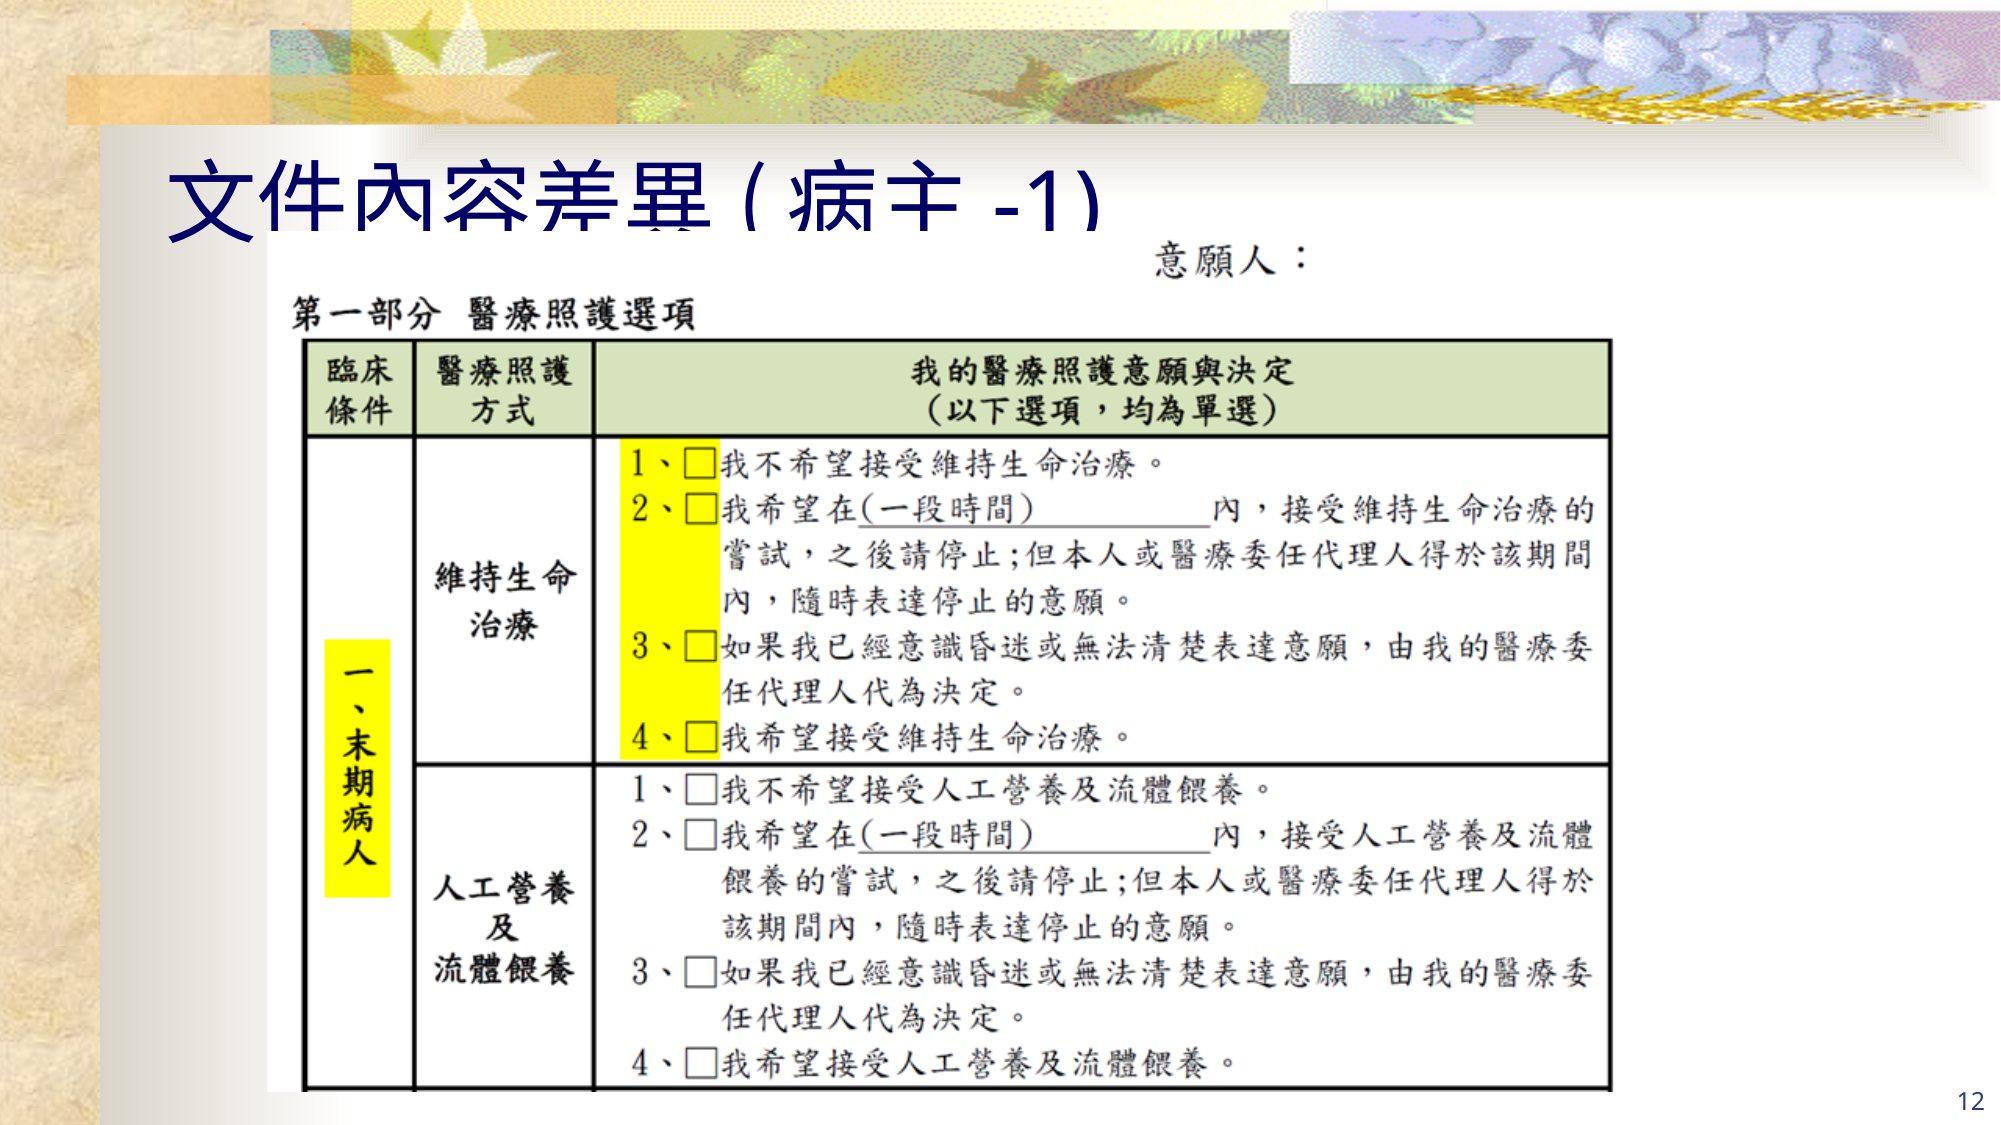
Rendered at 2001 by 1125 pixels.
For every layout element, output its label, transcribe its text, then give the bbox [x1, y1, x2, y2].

picture [267, 231, 1632, 1092]
picture [0, 0, 2001, 1125]
text_box <編號> [1799, 1052, 2001, 1125]
title 文件內容差異(病主-1) [150, 137, 1934, 232]
